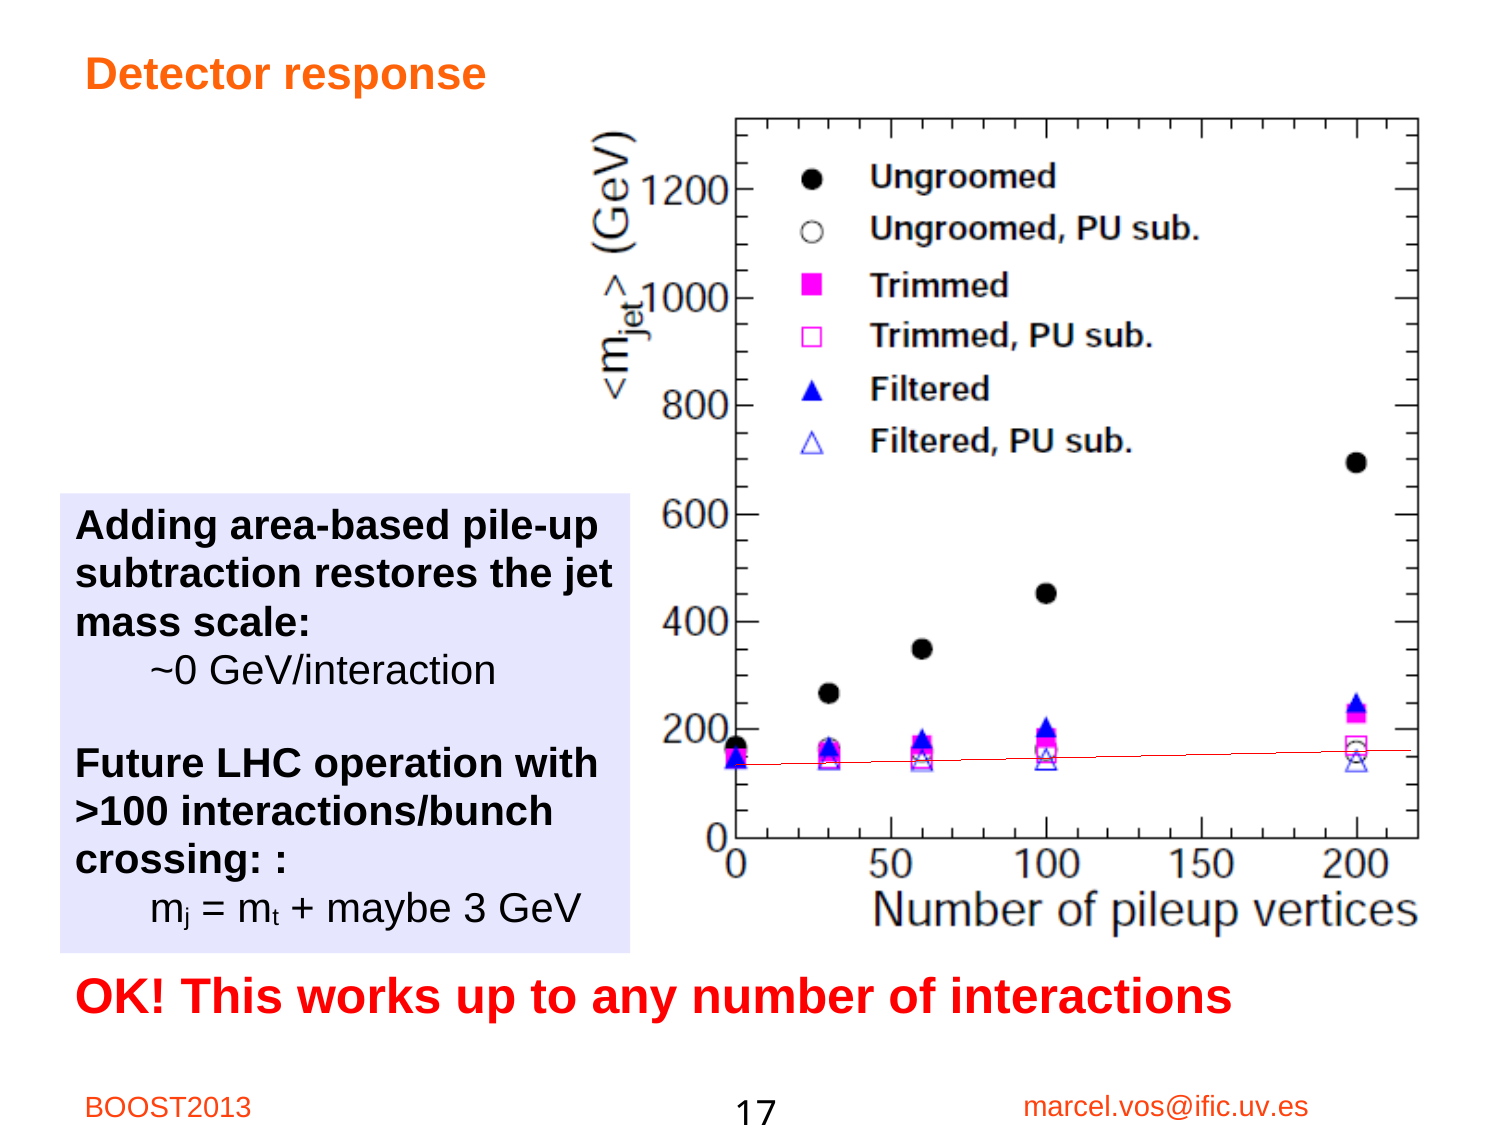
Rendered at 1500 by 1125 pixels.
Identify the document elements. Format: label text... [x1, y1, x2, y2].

text_box Adding area-based pile-up subtraction restores the jet mass scale: ~0 GeV/interaction Future LHC operation with >100 interactions/bunch crossing: : mj = mt + maybe 3 GeV [60, 493, 631, 954]
picture [508, 59, 1486, 956]
title Detector response [85, 26, 1259, 121]
text_box OK! This works up to any number of interactions [60, 960, 1500, 1036]
